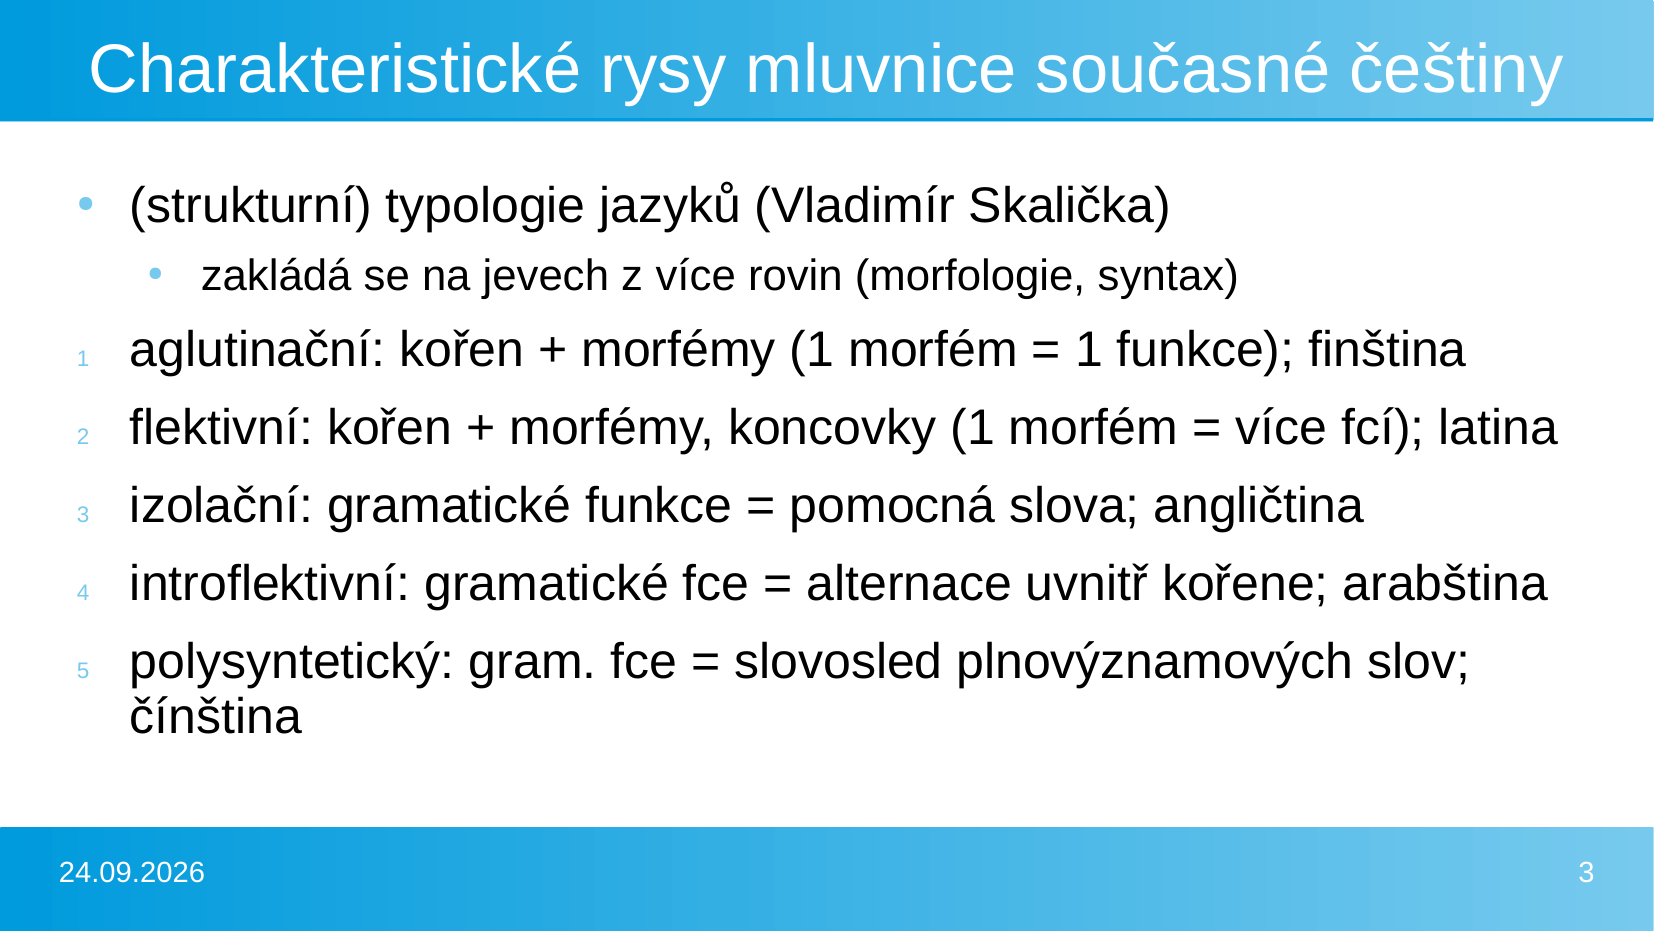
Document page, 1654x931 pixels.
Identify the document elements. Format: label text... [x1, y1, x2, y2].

title Charakteristické rysy mluvnice současné češtiny [59, 29, 1595, 108]
list (strukturní) typologie jazyků (Vladimír Skalička) zakládá se na jevech z více rovin (morfologie, syntax) aglutinační: kořen + morfémy (1 morfém = 1 funkce); finština flektivní: kořen + morfémy, koncovky (1 morfém = více fcí); latina izolační: gramatické funkce = pomocná slova; angličtina introflektivní: gramatické fce = alternace uvnitř kořene; arabština polysyntetický: gram. fce = slovosled plnovýznamových slov; čínština [59, 177, 1595, 768]
